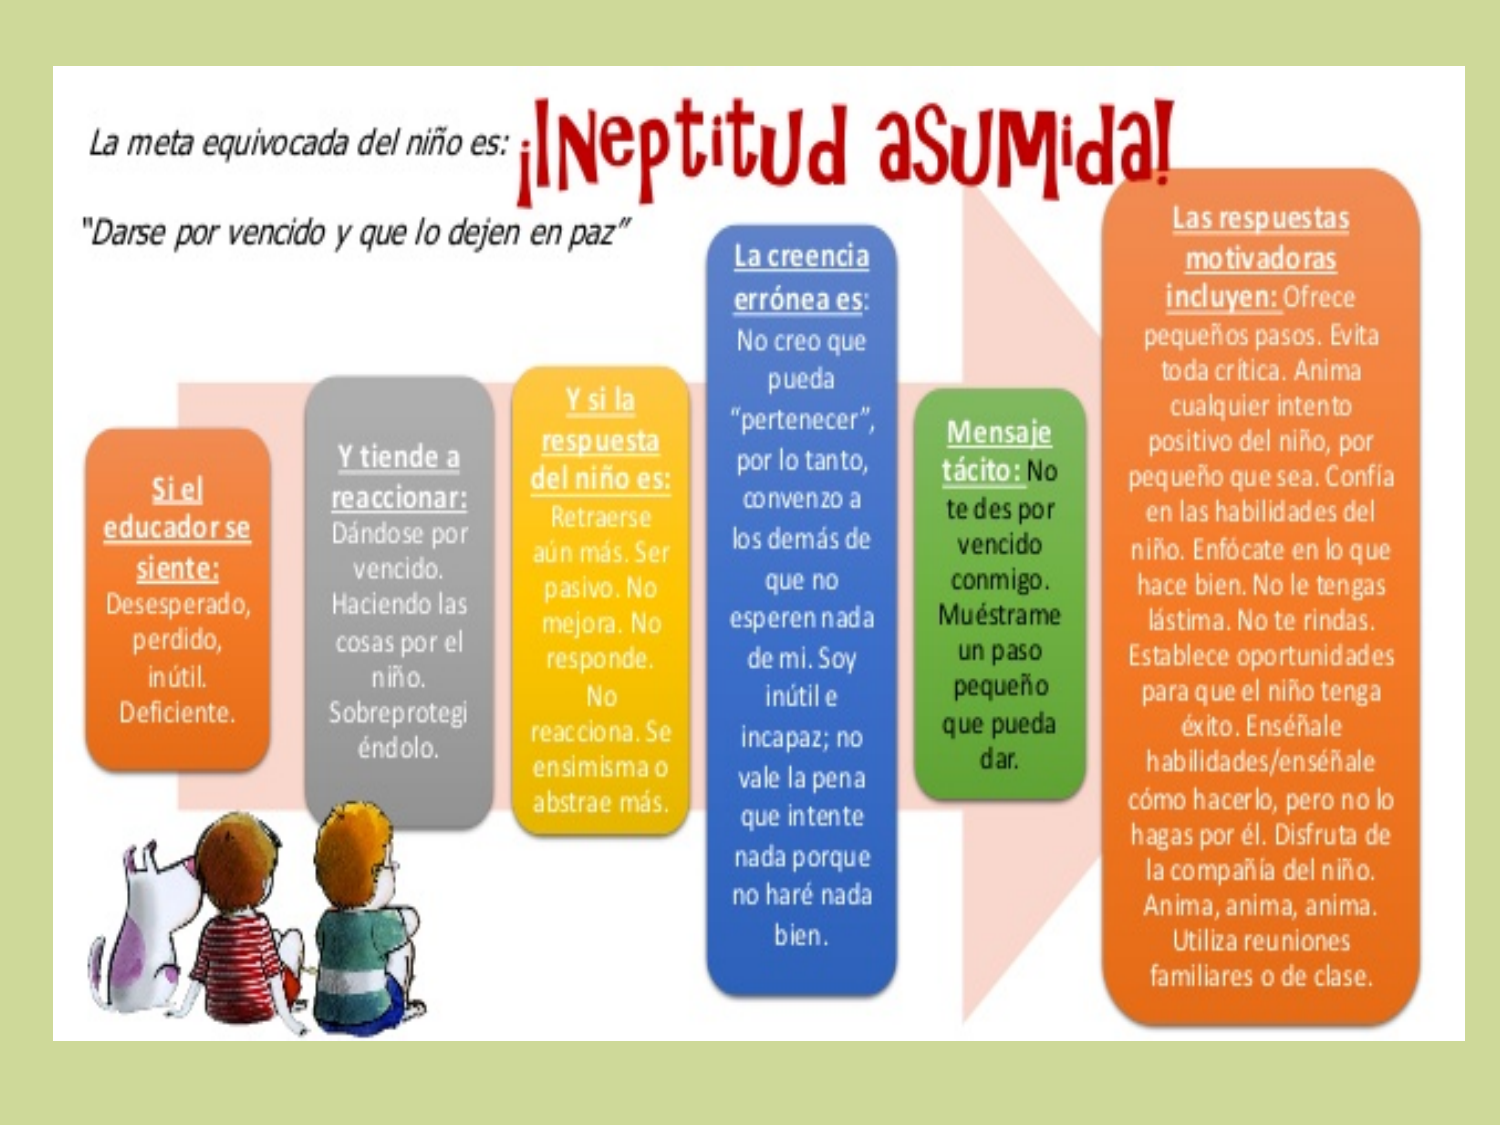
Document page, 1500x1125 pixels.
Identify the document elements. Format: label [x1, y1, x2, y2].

picture [53, 66, 1465, 1041]
